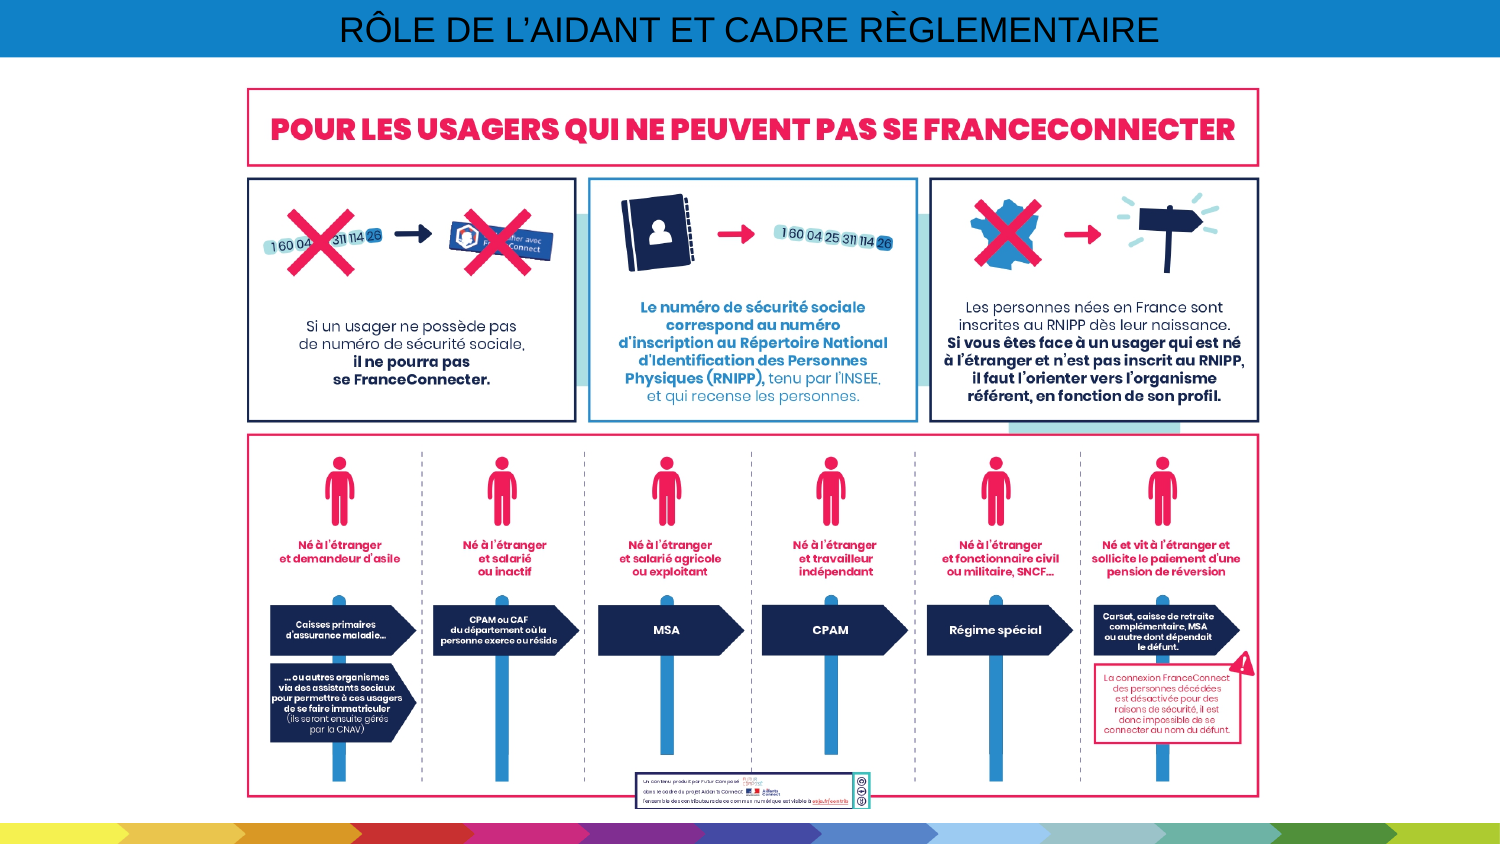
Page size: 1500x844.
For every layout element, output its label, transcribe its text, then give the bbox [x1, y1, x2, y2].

title RÔLE DE L’AIDANT ET CADRE RÈGLEMENTAIRE [0, 0, 1500, 58]
picture [234, 75, 1271, 809]
picture [0, 823, 1500, 844]
